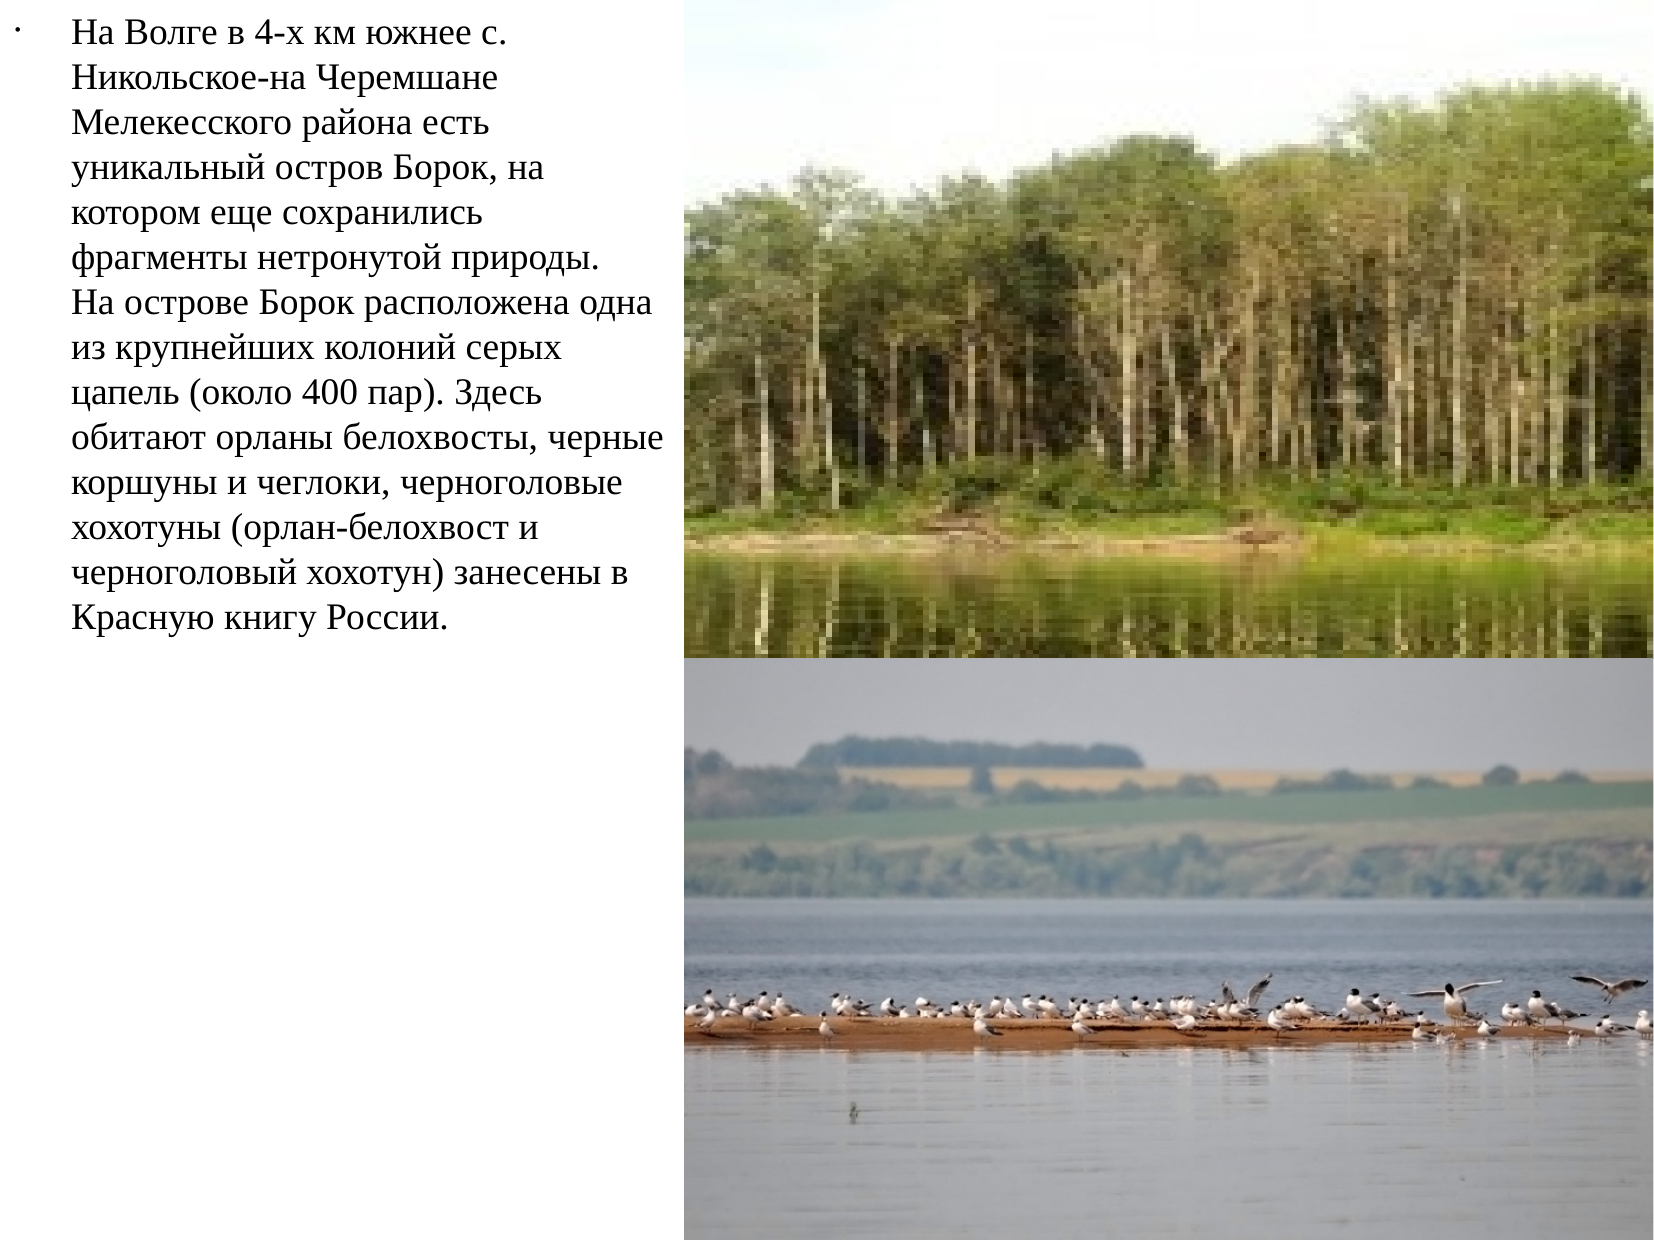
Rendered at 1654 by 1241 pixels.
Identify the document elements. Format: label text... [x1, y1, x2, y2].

picture [684, 0, 1654, 1241]
list На Волге в 4-х км южнее с. Никольское-на Черемшане Мелекесского района есть уникальный остров Борок, на котором еще сохранились фрагменты нетронутой природы. На острове Борок расположена одна из крупнейших колоний серых цапель (около 400 пар). Здесь обитают орланы белохвосты, черные коршуны и чеглоки, черноголовые хохотуны (орлан-белохвост и черноголовый хохотун) занесены в Красную книгу России. [0, 0, 684, 1241]
